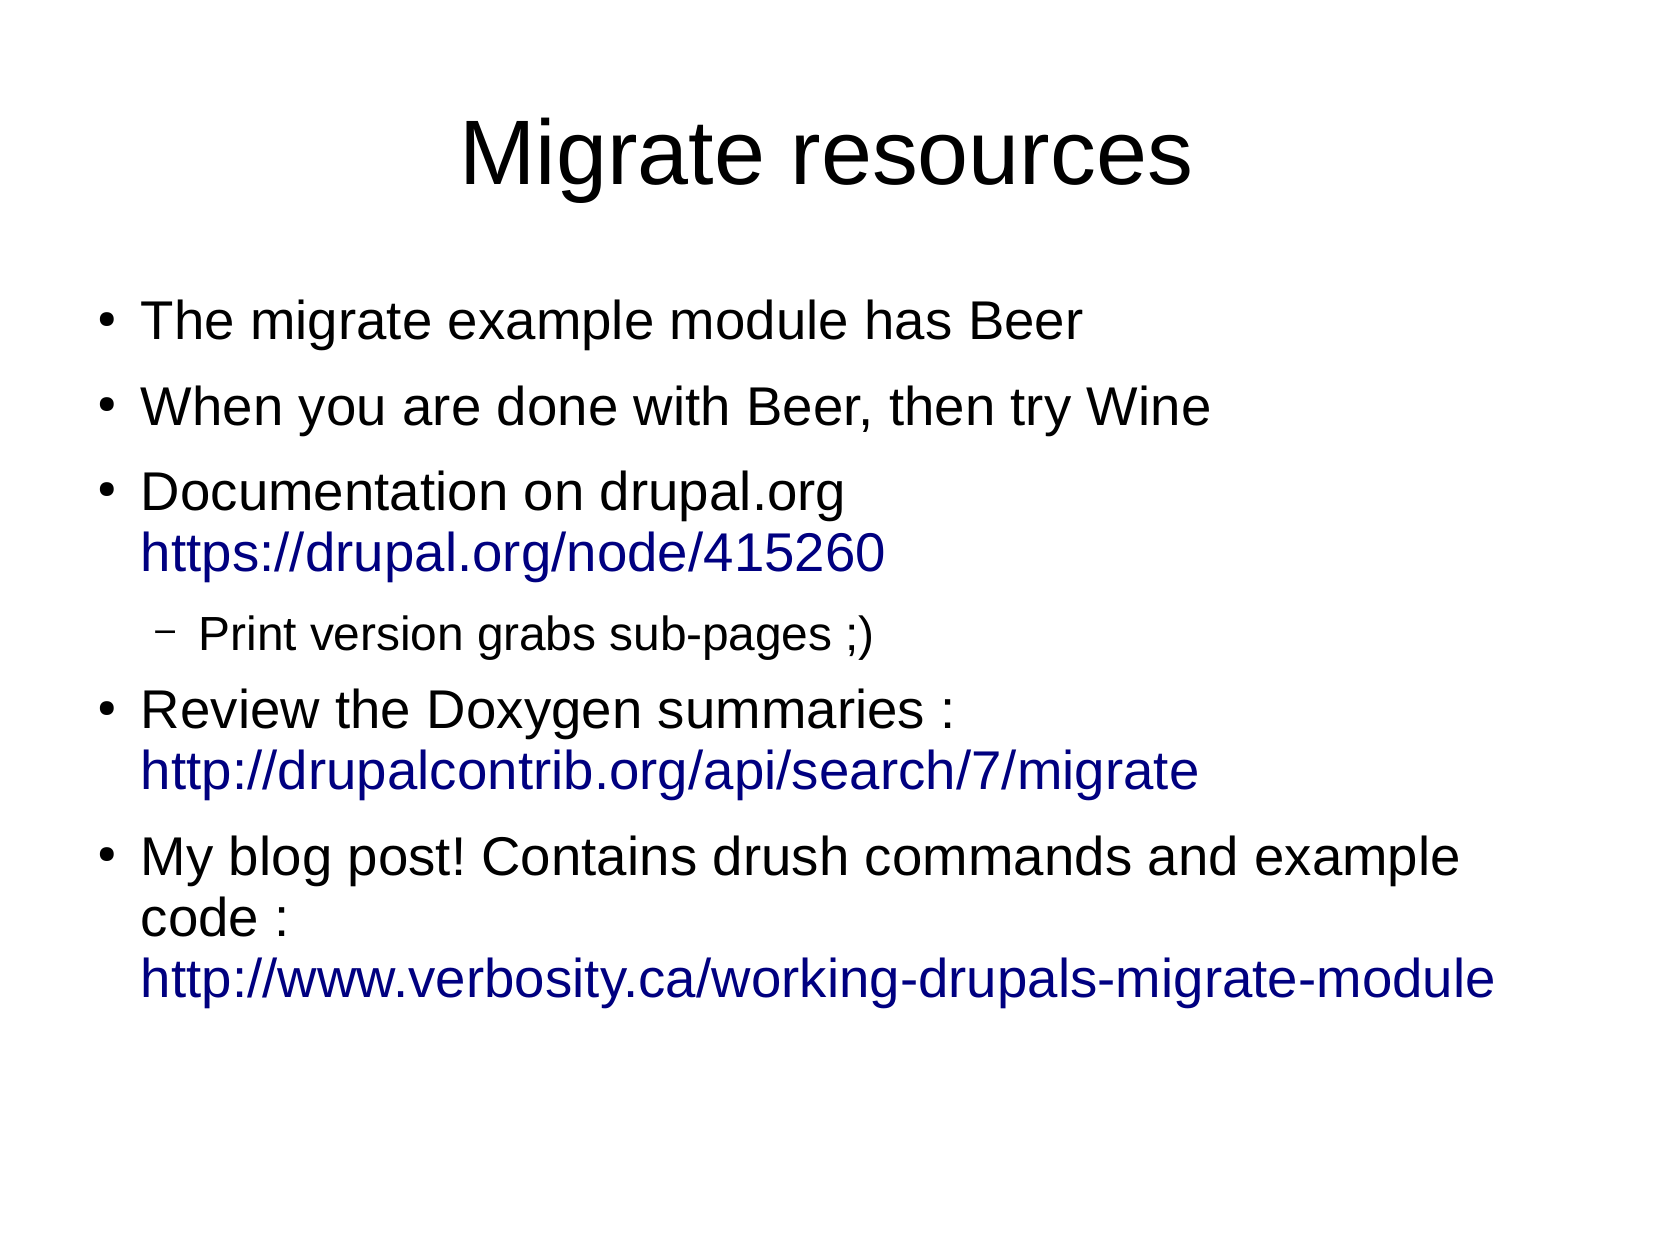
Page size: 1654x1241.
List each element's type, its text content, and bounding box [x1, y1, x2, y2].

list The migrate example module has Beer When you are done with Beer, then try Wine Documentation on drupal.org https://drupal.org/node/415260 Print version grabs sub-pages ;) Review the Doxygen summaries : http://drupalcontrib.org/api/search/7/migrate My blog post! Contains drush commands and example code : http://www.verbosity.ca/working-drupals-migrate-module [82, 290, 1538, 1010]
title Migrate resources [82, 49, 1571, 257]
